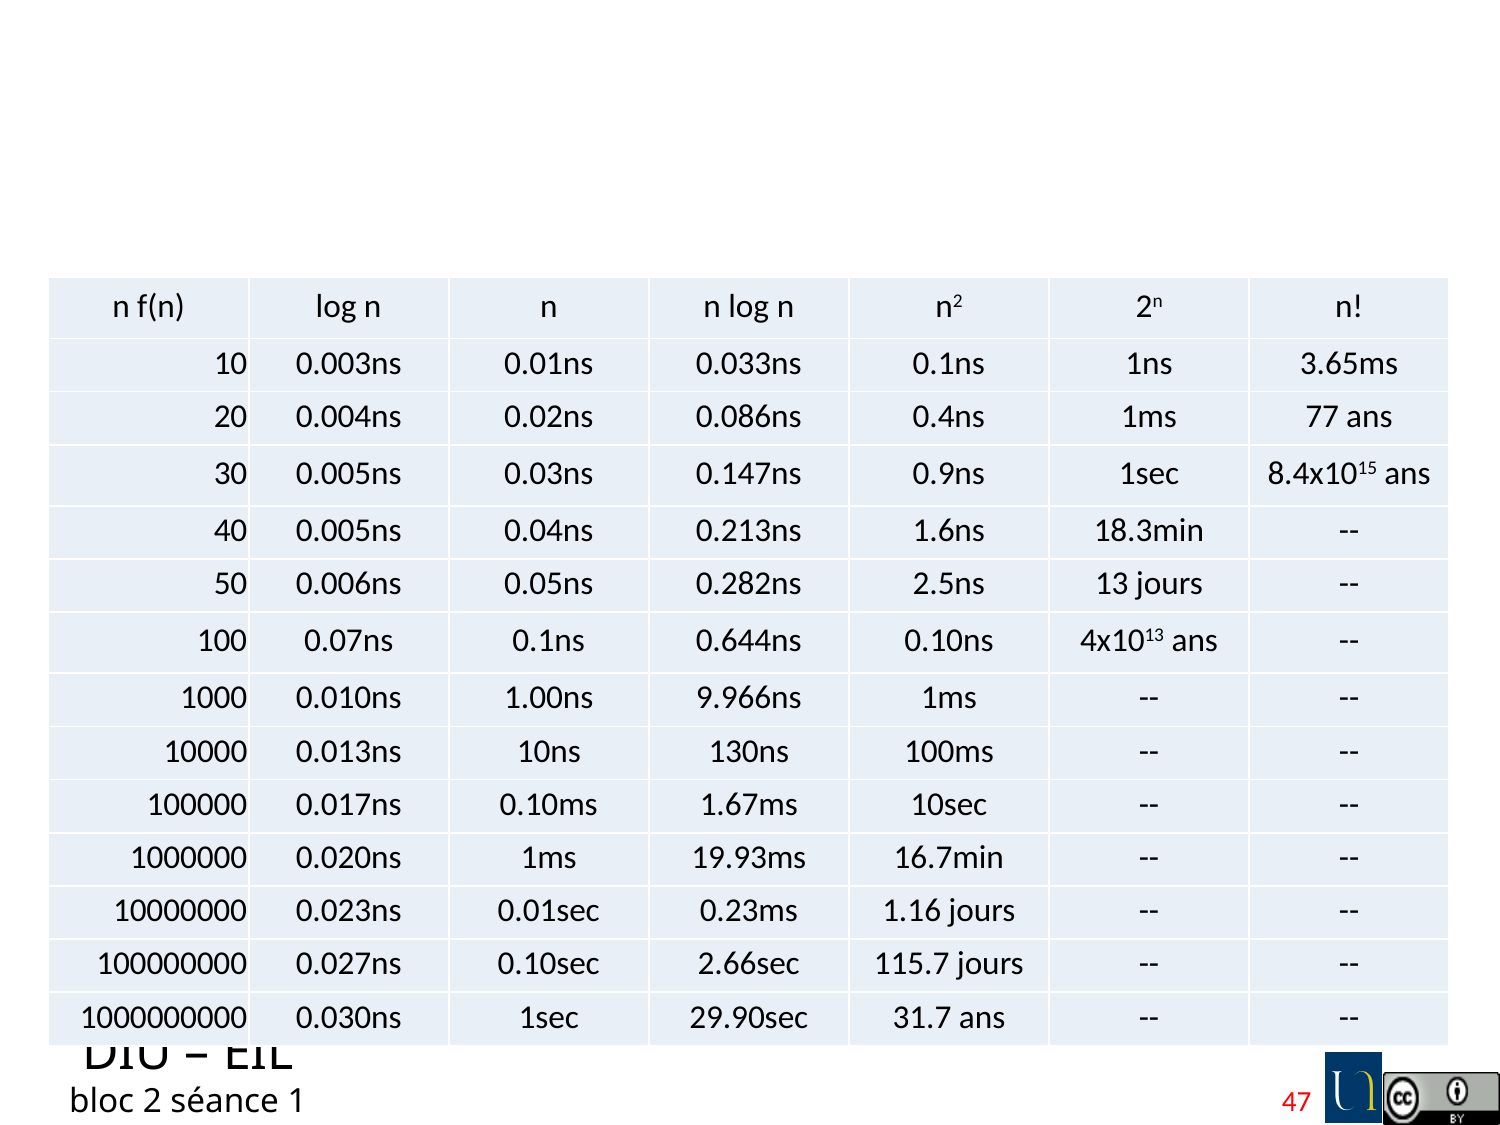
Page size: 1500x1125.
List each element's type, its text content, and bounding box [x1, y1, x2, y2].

table_cell 1ms [1050, 392, 1248, 444]
table_cell -- [1250, 613, 1448, 672]
table_cell 1000000 [49, 834, 248, 885]
table_header n log n [650, 278, 848, 338]
table_cell -- [1050, 993, 1248, 1045]
table_cell 16.7min [850, 834, 1048, 885]
table_cell 0.010ns [250, 674, 448, 726]
table_cell 8.4x1015 ans [1250, 446, 1448, 505]
table_cell -- [1250, 887, 1448, 938]
table_cell 0.005ns [250, 507, 448, 558]
table_cell 0.644ns [650, 613, 848, 672]
table_cell 1.00ns [450, 674, 648, 726]
table_header n f(n) [49, 278, 248, 338]
picture [1325, 1052, 1382, 1123]
table_cell 0.10ns [850, 613, 1048, 672]
table_cell 50 [49, 560, 248, 611]
table_cell 0.07ns [250, 613, 448, 672]
table_cell 0.04ns [450, 507, 648, 558]
table_cell 10000000 [49, 887, 248, 938]
table_cell 1.67ms [650, 780, 848, 832]
table_cell -- [1050, 780, 1248, 832]
table_cell -- [1050, 674, 1248, 726]
table_cell 0.213ns [650, 507, 848, 558]
table_cell 19.93ms [650, 834, 848, 885]
table_cell 100000 [49, 780, 248, 832]
table_cell 10000 [49, 727, 248, 779]
table_cell 1ns [1050, 339, 1248, 391]
table_cell 20 [49, 392, 248, 444]
table_header log n [250, 278, 448, 338]
table_header n! [1250, 278, 1448, 338]
table_cell 1.6ns [850, 507, 1048, 558]
table_cell 30 [49, 446, 248, 505]
table_cell 0.01ns [450, 339, 648, 391]
table_cell 29.90sec [650, 993, 848, 1045]
table_cell 1000000000 [49, 993, 248, 1045]
table_cell 1ms [450, 834, 648, 885]
table_cell 1.16 jours [850, 887, 1048, 938]
table_cell 0.013ns [250, 727, 448, 779]
table_cell 0.027ns [250, 940, 448, 991]
table_cell 1sec [1050, 446, 1248, 505]
table_cell 100 [49, 613, 248, 672]
table_cell 31.7 ans [850, 993, 1048, 1045]
table_cell -- [1250, 674, 1448, 726]
table_cell -- [1050, 940, 1248, 991]
table_cell 2.5ns [850, 560, 1048, 611]
table_cell 0.033ns [650, 339, 848, 391]
table_cell 0.23ms [650, 887, 848, 938]
table_header n2 [850, 278, 1048, 338]
table_cell 10 [49, 339, 248, 391]
table_header n [450, 278, 648, 338]
table_cell 100ms [850, 727, 1048, 779]
table_cell 0.03ns [450, 446, 648, 505]
table_cell 0.10ms [450, 780, 648, 832]
table_cell 0.1ns [450, 613, 648, 672]
table_cell -- [1050, 887, 1248, 938]
table_cell 3.65ms [1250, 339, 1448, 391]
table_cell 0.030ns [250, 993, 448, 1045]
table_cell 40 [49, 507, 248, 558]
table_cell 130ns [650, 727, 848, 779]
table_cell 10sec [850, 780, 1048, 832]
table_cell 0.05ns [450, 560, 648, 611]
table_cell 0.020ns [250, 834, 448, 885]
table_cell 0.10sec [450, 940, 648, 991]
table_cell 10ns [450, 727, 648, 779]
table_cell 0.282ns [650, 560, 848, 611]
table_cell -- [1250, 834, 1448, 885]
table_cell 0.005ns [250, 446, 448, 505]
table_cell 1sec [450, 993, 648, 1045]
table_cell -- [1250, 993, 1448, 1045]
table_cell 0.01sec [450, 887, 648, 938]
table_cell 0.9ns [850, 446, 1048, 505]
table_cell -- [1250, 727, 1448, 779]
table_cell -- [1050, 834, 1248, 885]
slide_number <numéro> [1240, 1070, 1327, 1125]
table_cell 18.3min [1050, 507, 1248, 558]
table_cell 0.003ns [250, 339, 448, 391]
table_cell 0.023ns [250, 887, 448, 938]
table_cell 115.7 jours [850, 940, 1048, 991]
picture [1383, 1072, 1500, 1125]
table_cell -- [1250, 507, 1448, 558]
table_cell 0.4ns [850, 392, 1048, 444]
table_cell -- [1250, 780, 1448, 832]
table_cell 13 jours [1050, 560, 1248, 611]
table_cell -- [1250, 560, 1448, 611]
table_cell 9.966ns [650, 674, 848, 726]
table_cell 1000 [49, 674, 248, 726]
table_cell 0.147ns [650, 446, 848, 505]
table_cell 77 ans [1250, 392, 1448, 444]
table_cell 0.1ns [850, 339, 1048, 391]
table_cell -- [1250, 940, 1448, 991]
table_cell 0.006ns [250, 560, 448, 611]
table_cell 0.086ns [650, 392, 848, 444]
table_cell 100000000 [49, 940, 248, 991]
table_cell 2.66sec [650, 940, 848, 991]
table_cell 0.02ns [450, 392, 648, 444]
table_cell 0.017ns [250, 780, 448, 832]
table_cell 0.004ns [250, 392, 448, 444]
table_cell -- [1050, 727, 1248, 779]
table_cell 4x1013 ans [1050, 613, 1248, 672]
table_header 2n [1050, 278, 1248, 338]
table_cell 1ms [850, 674, 1048, 726]
